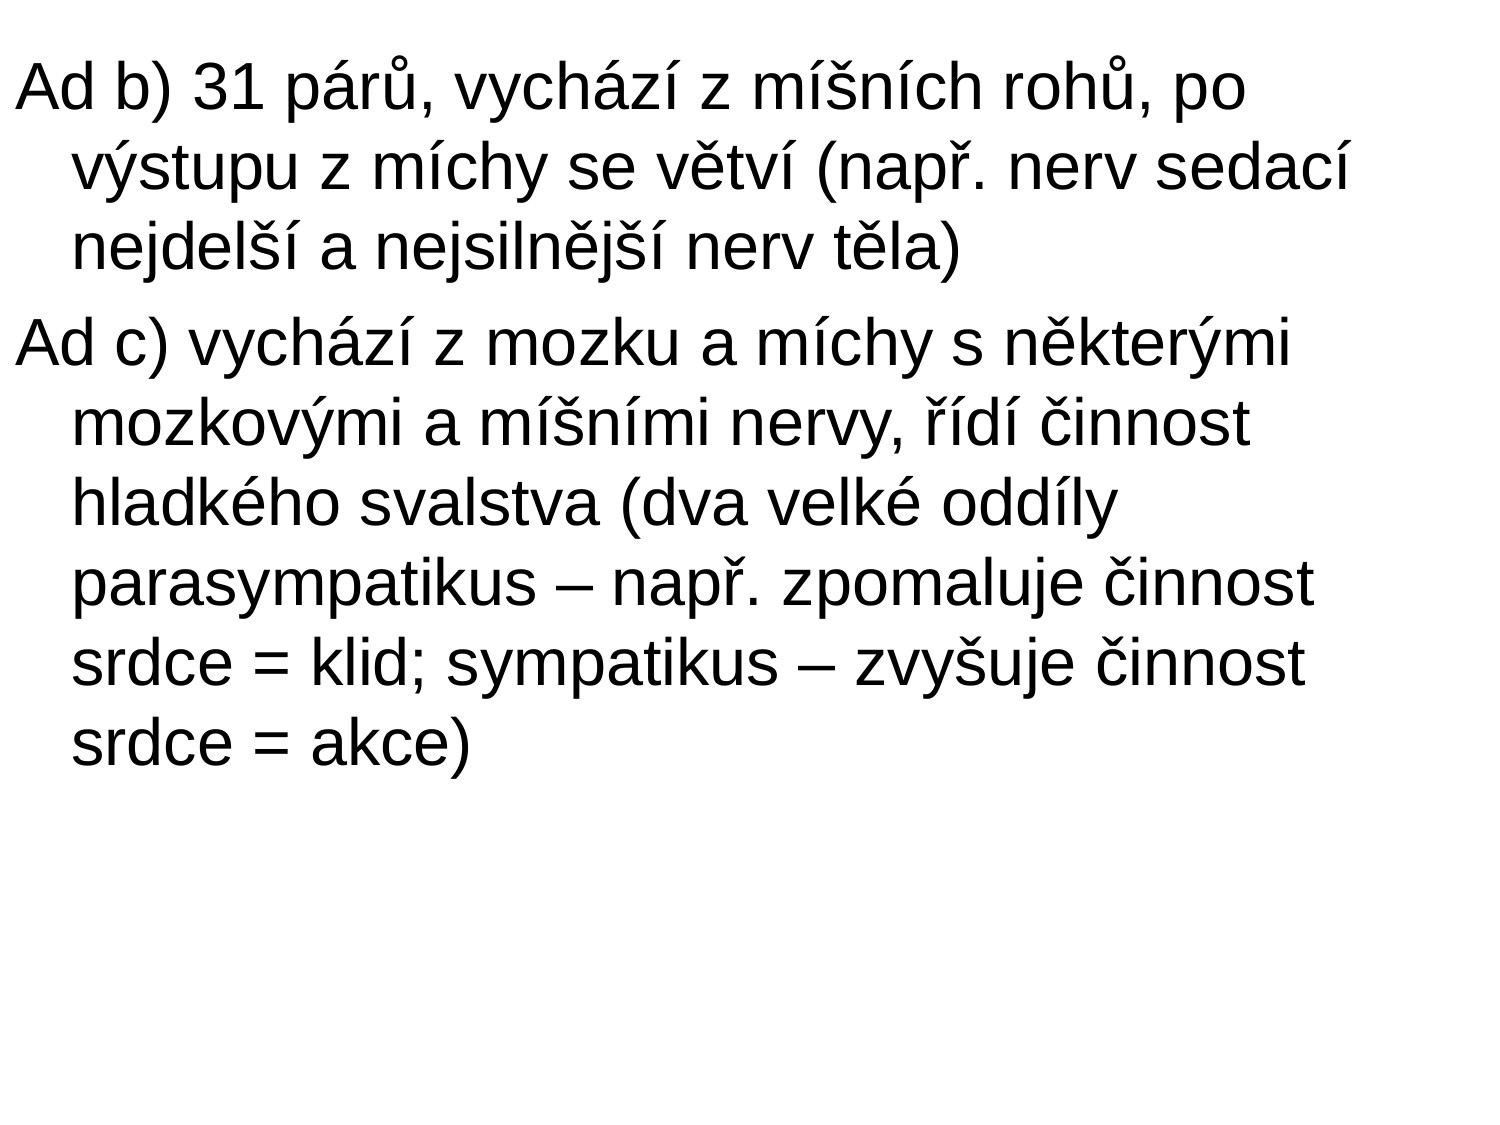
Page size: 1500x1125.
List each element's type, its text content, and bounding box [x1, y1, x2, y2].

list Ad b) 31 párů, vychází z míšních rohů, po výstupu z míchy se větví (např. nerv sedací nejdelší a nejsilnější nerv těla) Ad c) vychází z mozku a míchy s některými mozkovými a míšními nervy, řídí činnost hladkého svalstva (dva velké oddíly parasympatikus – např. zpomaluje činnost srdce = klid; sympatikus – zvyšuje činnost srdce = akce) [0, 35, 1500, 1010]
